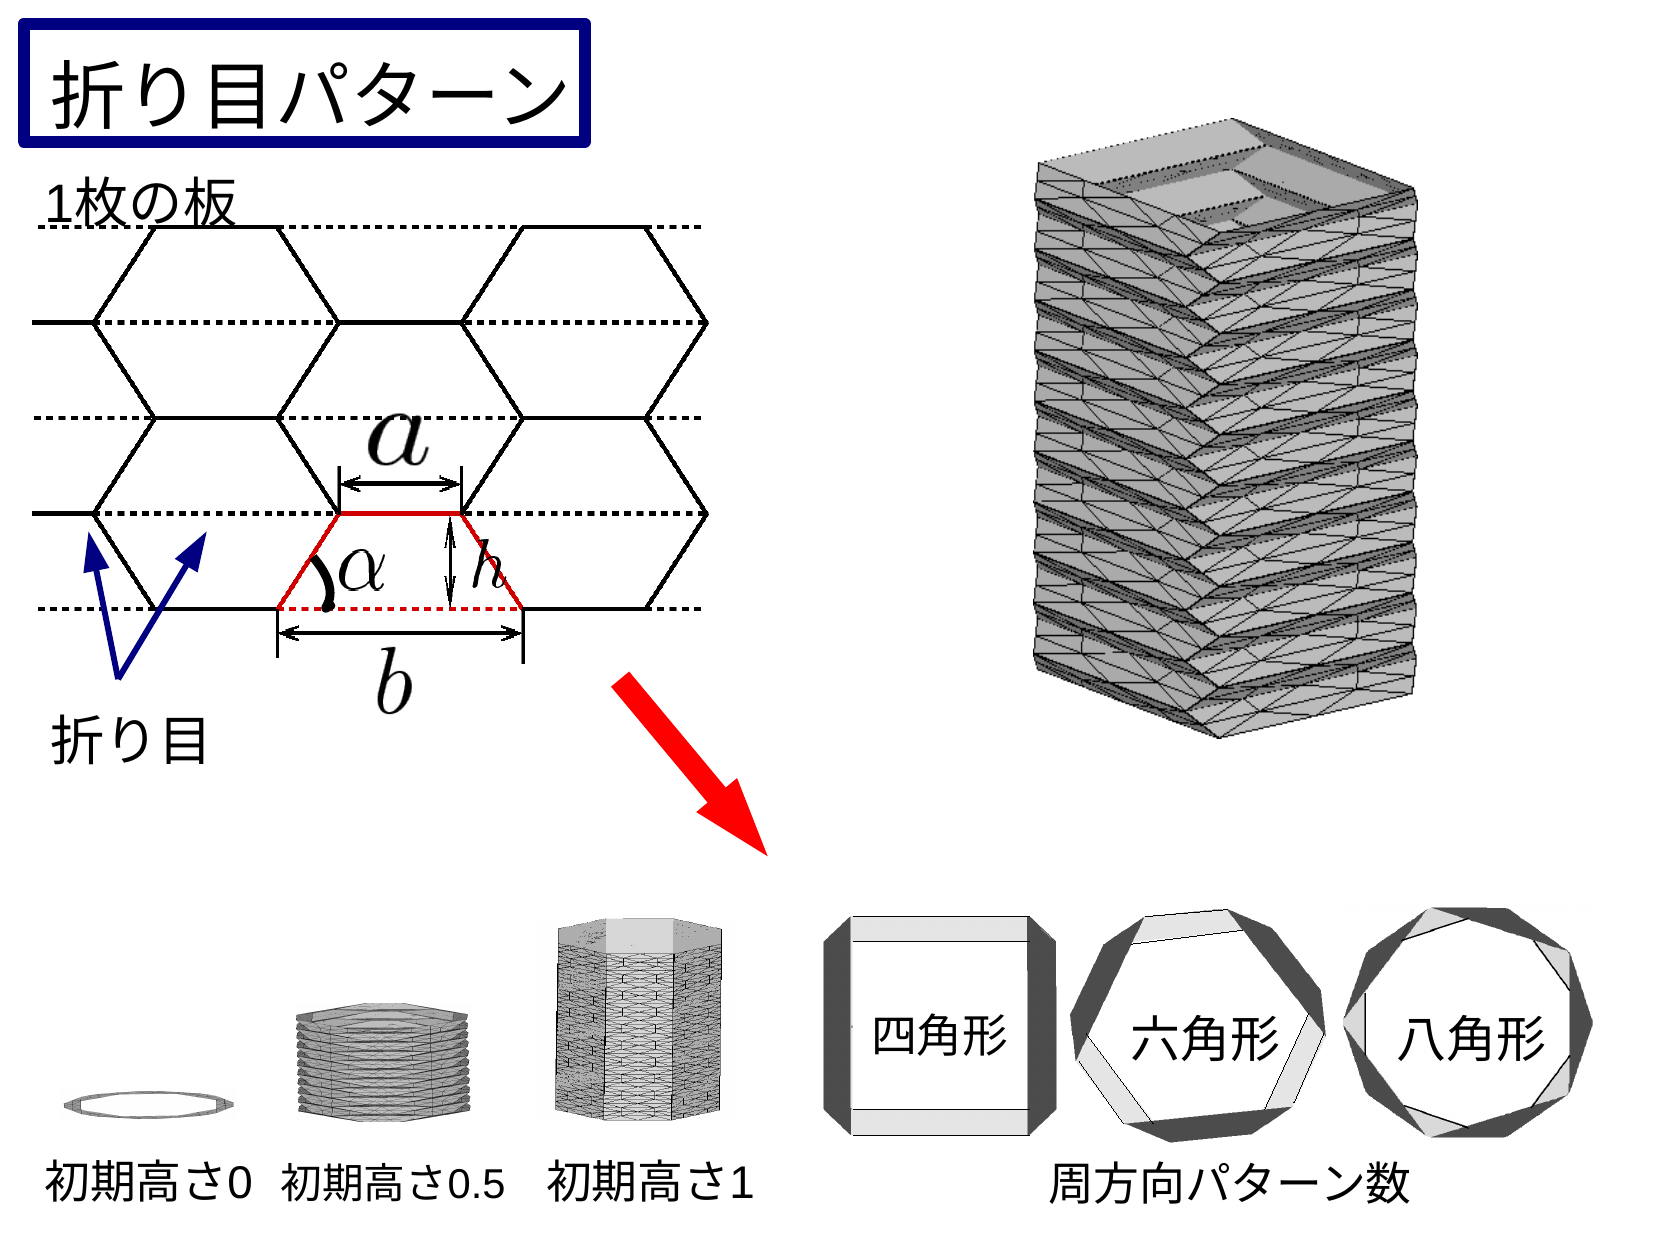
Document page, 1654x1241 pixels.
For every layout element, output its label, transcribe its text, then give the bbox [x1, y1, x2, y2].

picture [29, 224, 709, 727]
text_box 初期高さ1 [531, 1137, 798, 1211]
text_box 初期高さ0.5 [296, 1142, 532, 1211]
text_box 初期高さ0 [29, 1137, 296, 1211]
picture [295, 1003, 473, 1123]
text_box 折り目 [35, 689, 243, 774]
picture [1033, 118, 1418, 739]
picture [59, 1086, 237, 1123]
picture [816, 909, 1329, 1140]
picture [531, 915, 739, 1123]
text_box 八角形 [1381, 992, 1589, 1071]
text_box 折り目パターン [35, 30, 579, 136]
text_box 四角形 [856, 992, 1034, 1065]
picture [1341, 903, 1595, 1140]
text_box 六角形 [1116, 992, 1323, 1071]
text_box 折り目パターン [591, 29, 597, 140]
text_box 周方向パターン数 [1033, 1139, 1447, 1213]
text_box 1枚の板 [29, 152, 266, 237]
